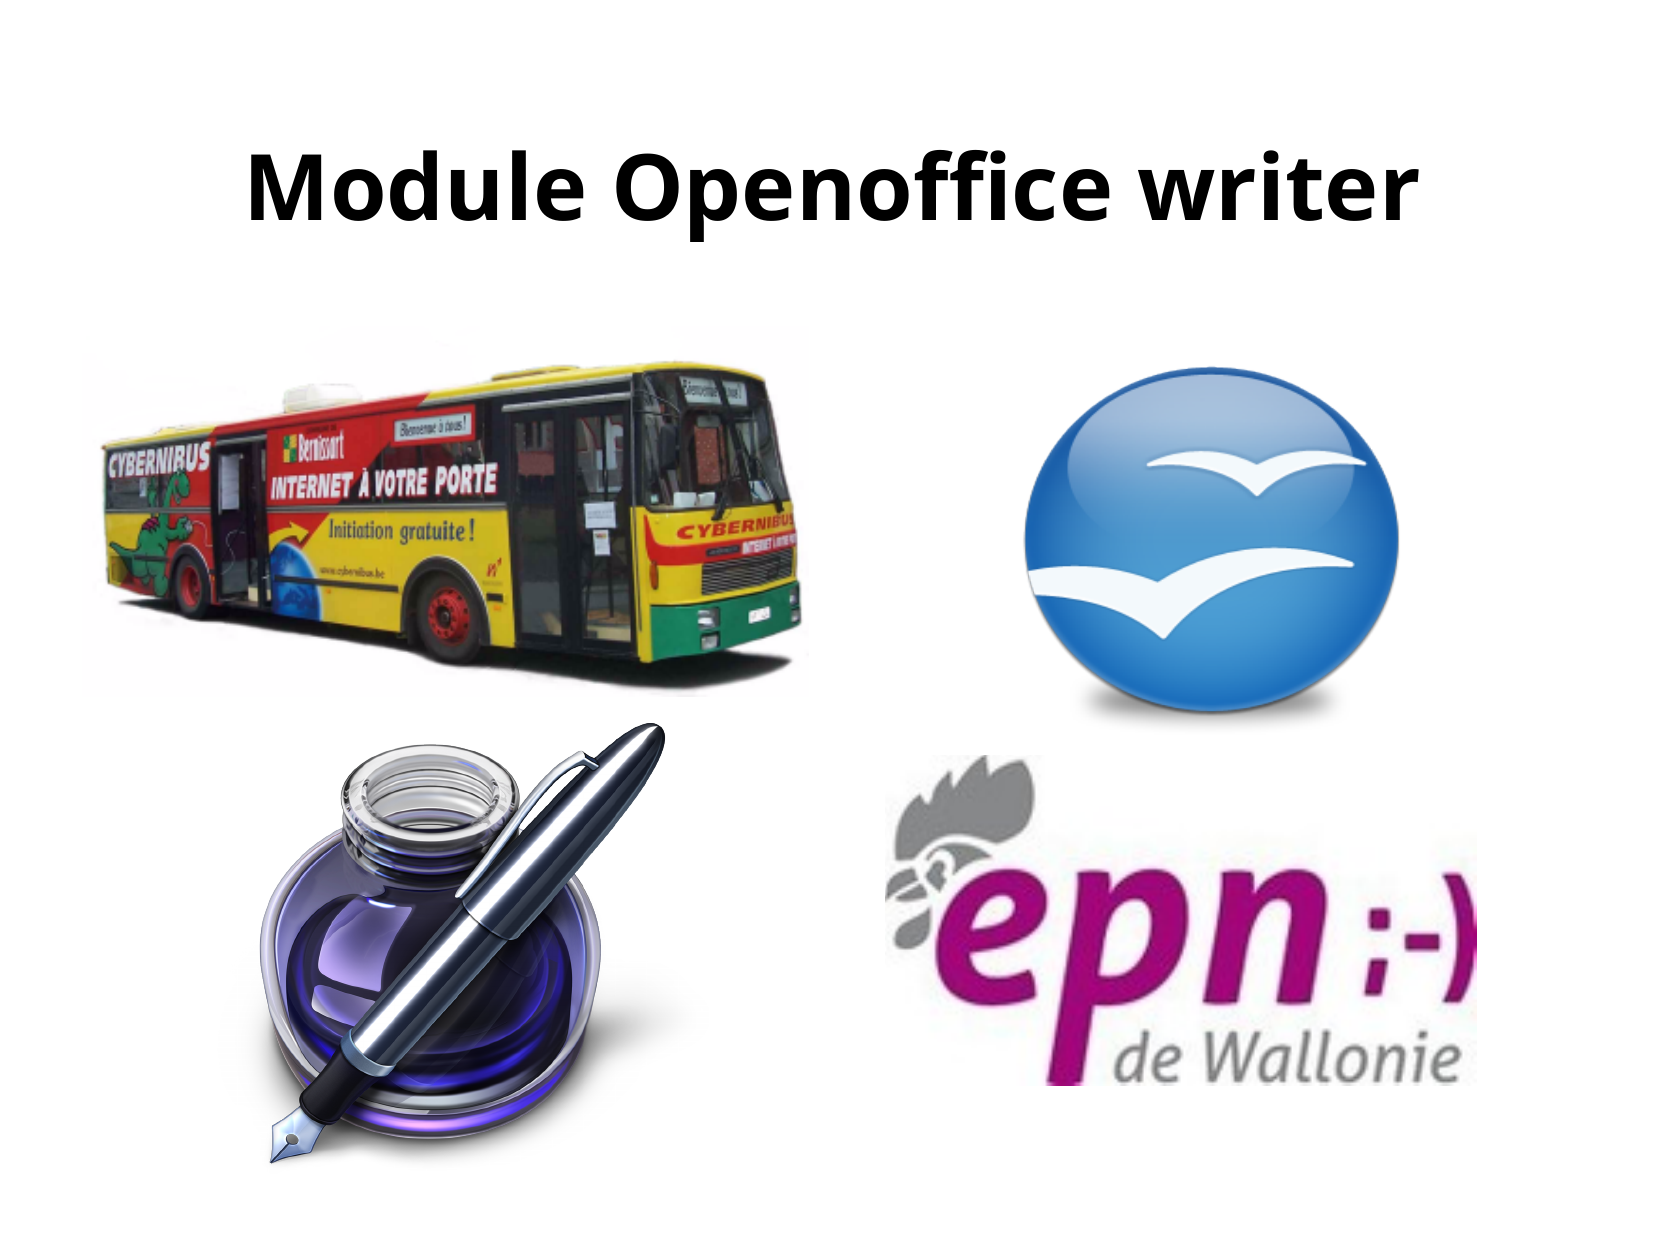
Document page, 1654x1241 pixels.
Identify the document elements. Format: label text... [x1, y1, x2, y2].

title Module Openoffice writer [88, 88, 1577, 281]
picture [206, 708, 710, 1181]
picture [82, 326, 809, 697]
picture [1003, 354, 1418, 737]
picture [885, 755, 1477, 1086]
